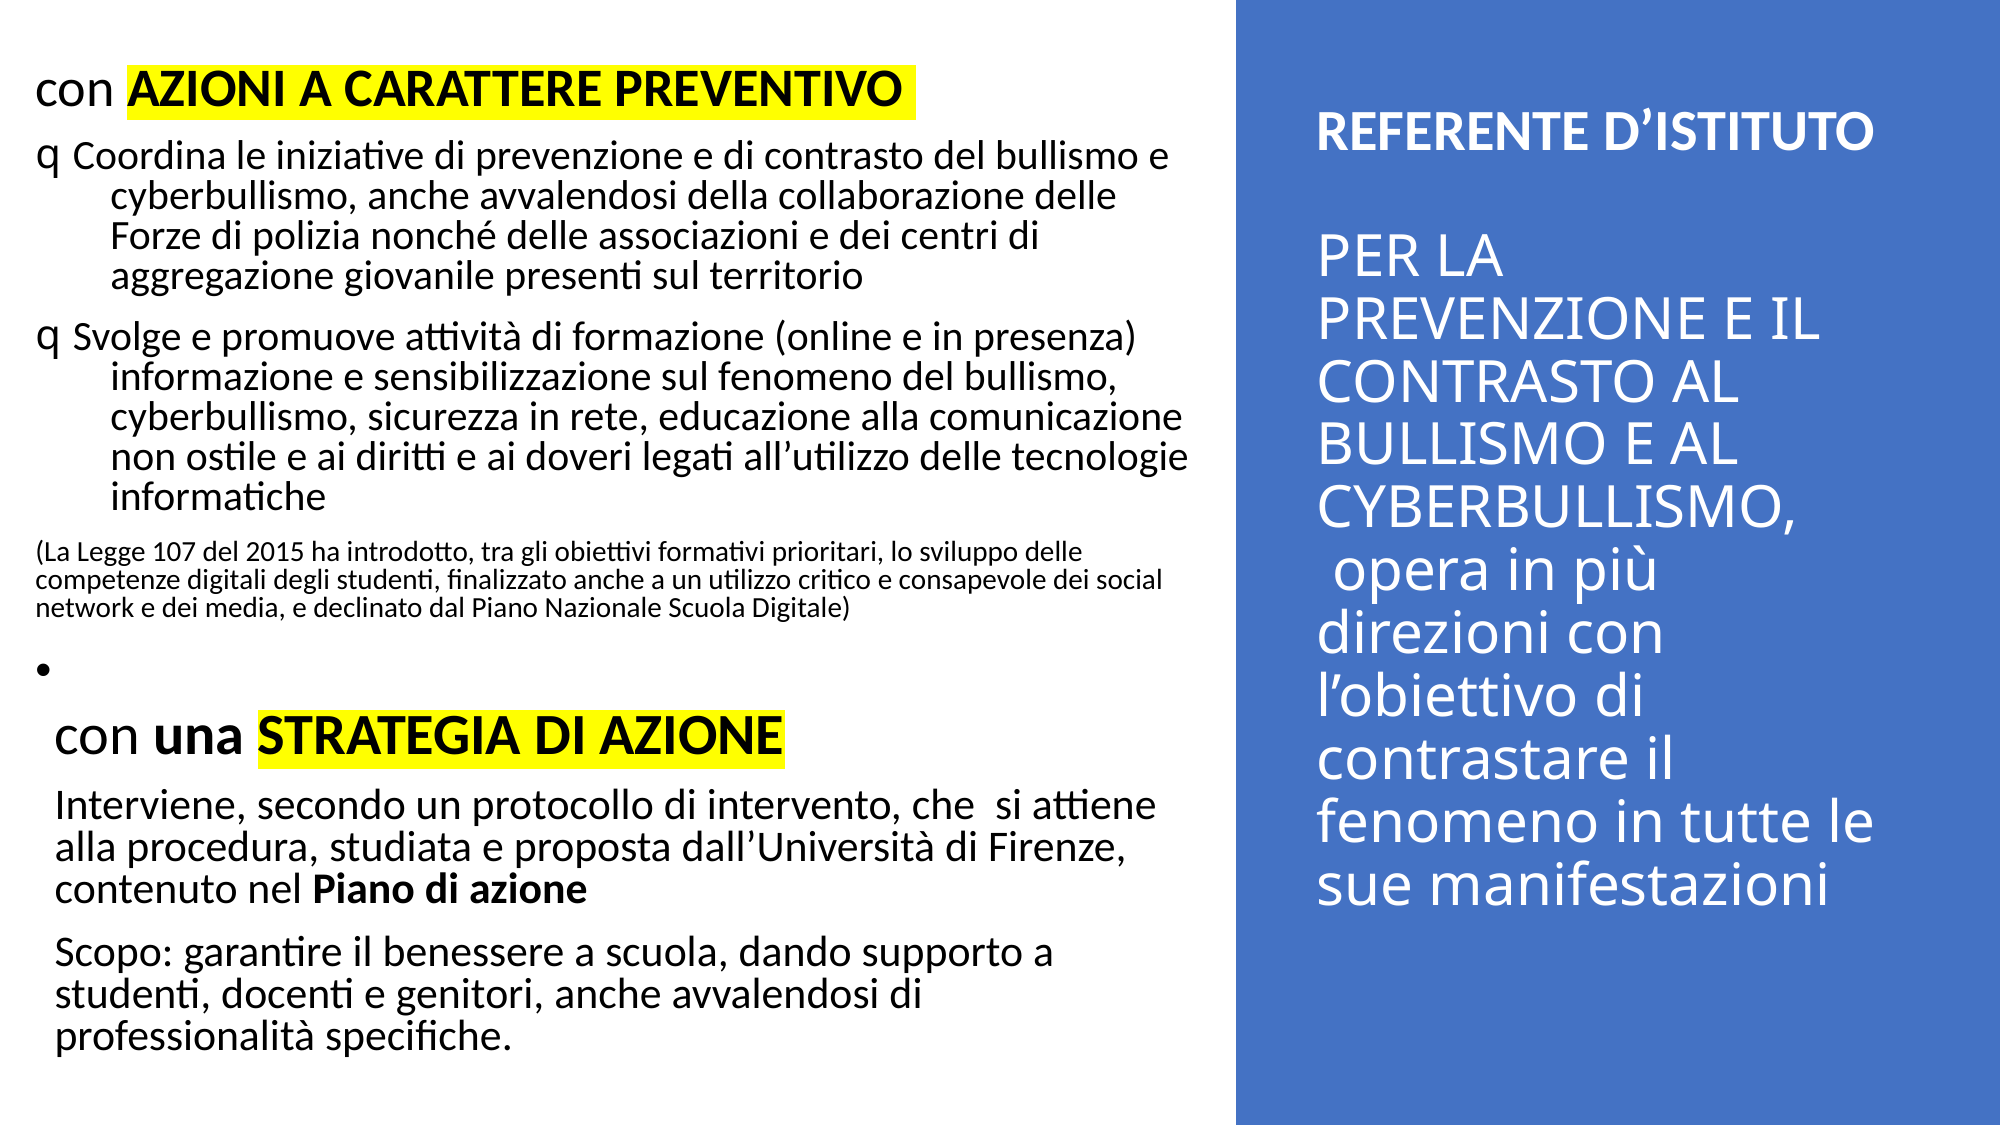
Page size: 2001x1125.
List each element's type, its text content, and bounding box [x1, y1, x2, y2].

title REFERENTE D’ISTITUTO PER LA PREVENZIONE E IL CONTRASTO AL BULLISMO E AL CYBERBULLISMO, opera in più direzioni con l’obiettivo di contrastare il fenomeno in tutte le sue manifestazioni [1301, 68, 1895, 1020]
list con una STRATEGIA DI AZIONE Interviene, secondo un protocollo di intervento, che si attiene alla procedura, studiata e proposta dall’Università di Firenze, contenuto nel Piano di azione Scopo: garantire il benessere a scuola, dando supporto a studenti, docenti e genitori, anche avvalendosi di professionalità specifiche. [39, 701, 1185, 1082]
text_box [1236, 0, 2000, 1125]
list con AZIONI A CARATTERE PREVENTIVO Coordina le iniziative di prevenzione e di contrasto del bullismo e cyberbullismo, anche avvalendosi della collaborazione delle Forze di polizia nonché delle associazioni e dei centri di aggregazione giovanile presenti sul territorio Svolge e promuove attività di formazione (online e in presenza) informazione e sensibilizzazione sul fenomeno del bullismo, cyberbullismo, sicurezza in rete, educazione alla comunicazione non ostile e ai diritti e ai doveri legati all’utilizzo delle tecnologie informatiche (La Legge 107 del 2015 ha introdotto, tra gli obiettivi formativi prioritari, lo sviluppo delle competenze digitali degli studenti, finalizzato anche a un utilizzo critico e consapevole dei social network e dei media, e declinato dal Piano Nazionale Scuola Digitale) [20, 56, 1232, 1090]
